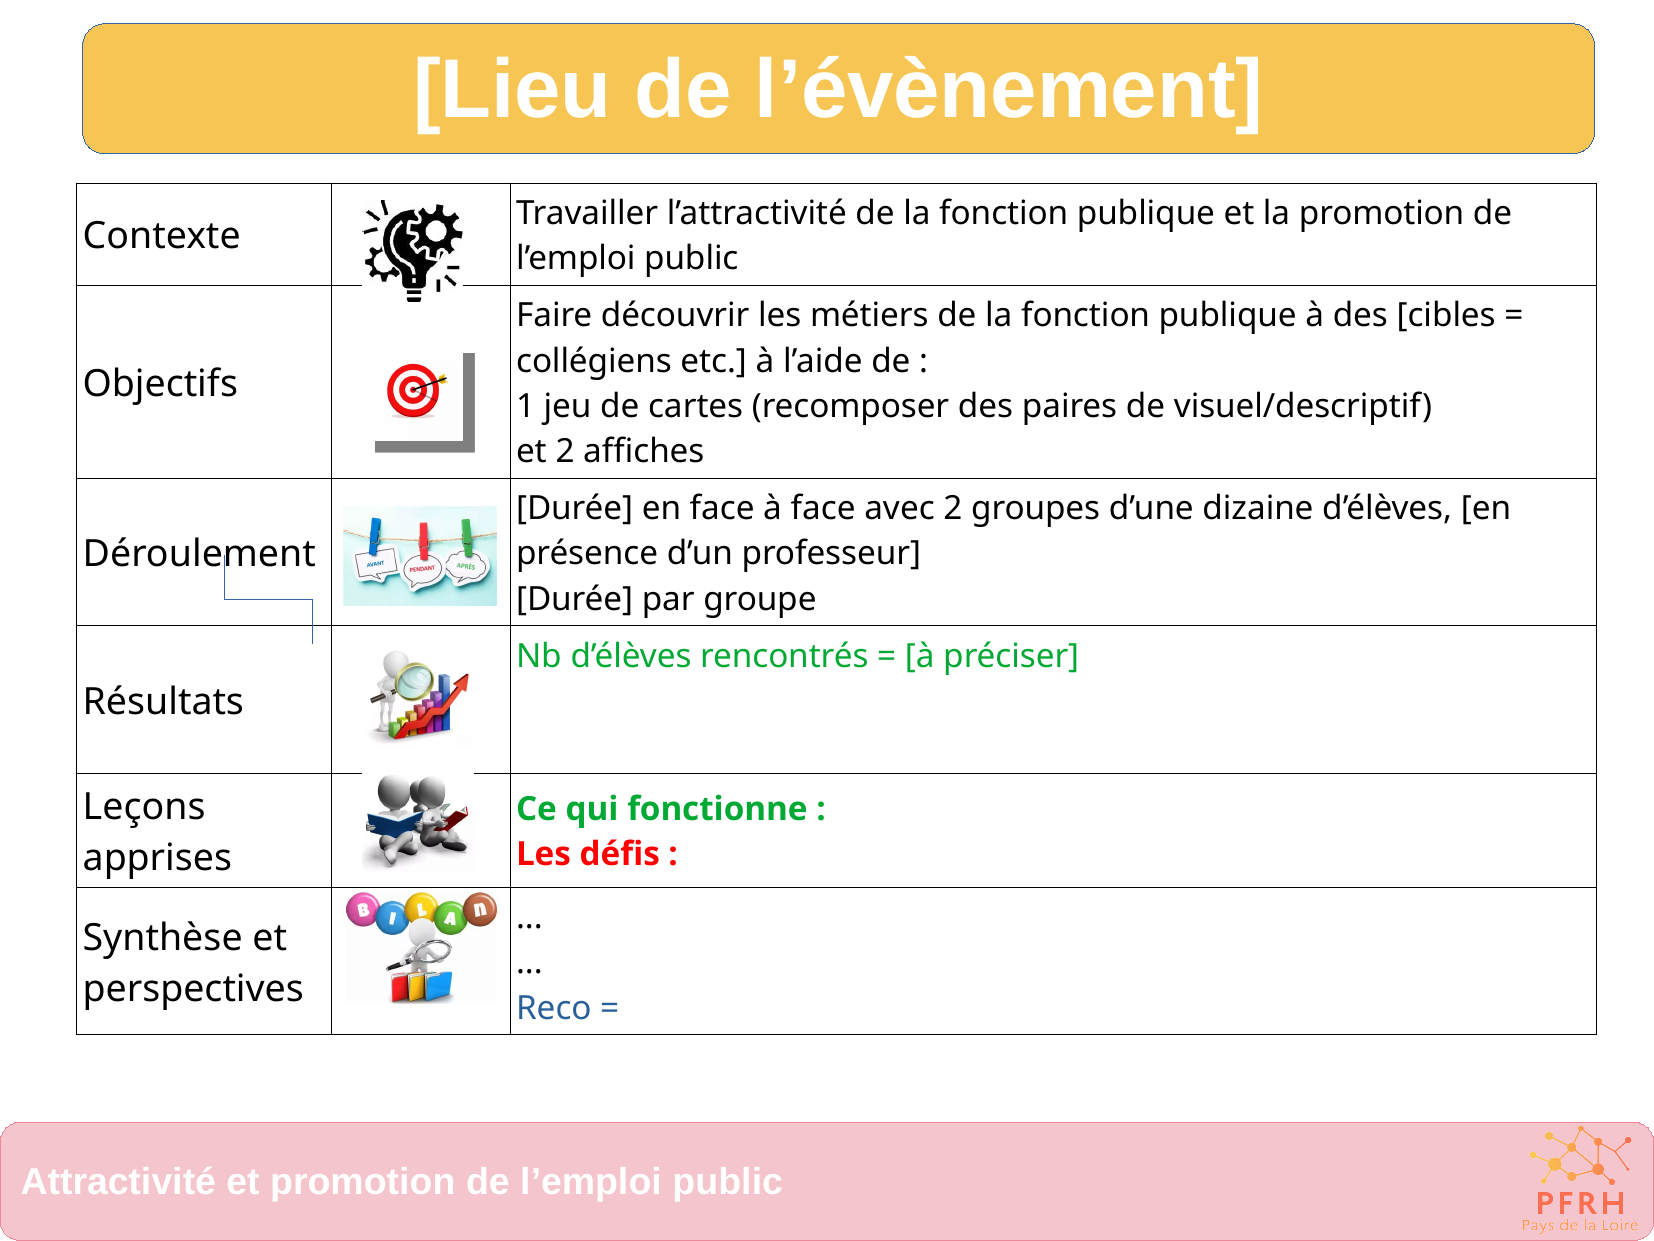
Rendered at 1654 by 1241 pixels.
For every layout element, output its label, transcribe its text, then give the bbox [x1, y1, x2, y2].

picture [363, 341, 463, 441]
table_cell Ce qui fonctionne : Les défis : [511, 774, 1596, 887]
picture [362, 636, 472, 747]
table_cell [332, 888, 510, 1034]
table_cell Résultats [77, 626, 331, 773]
picture [343, 506, 497, 606]
table_cell Faire découvrir les métiers de la fonction publique à des [cibles = collégiens etc.] à l’aide de : 1 jeu de cartes (recomposer des paires de visuel/descriptif) et 2 affiches [511, 286, 1596, 478]
table_cell Synthèse et perspectives [77, 888, 331, 1034]
table_header Travailler l’attractivité de la fonction publique et la promotion de l’emploi public [511, 184, 1596, 285]
table_cell Objectifs [77, 286, 331, 478]
picture [362, 200, 463, 302]
table_cell [332, 626, 510, 773]
picture [346, 891, 497, 1004]
picture [362, 760, 474, 873]
table_cell [332, 286, 510, 478]
table_cell Nb d’élèves rencontrés = [à préciser] [511, 626, 1596, 773]
table_cell Déroulement [77, 479, 331, 625]
table_cell Leçons apprises [77, 774, 331, 887]
table_cell [332, 774, 510, 887]
text_box Attractivité et promotion de l’emploi public [0, 1122, 1654, 1241]
table_header [332, 184, 510, 285]
picture [1523, 1121, 1638, 1234]
table_cell ... ... Reco = [511, 888, 1596, 1034]
table_header Contexte [77, 184, 331, 285]
table_cell [Durée] en face à face avec 2 groupes d’une dizaine d’élèves, [en présence d’un professeur] [Durée] par groupe [511, 479, 1596, 625]
table_cell [332, 479, 510, 625]
text_box [Lieu de l’évènement] [82, 23, 1595, 154]
